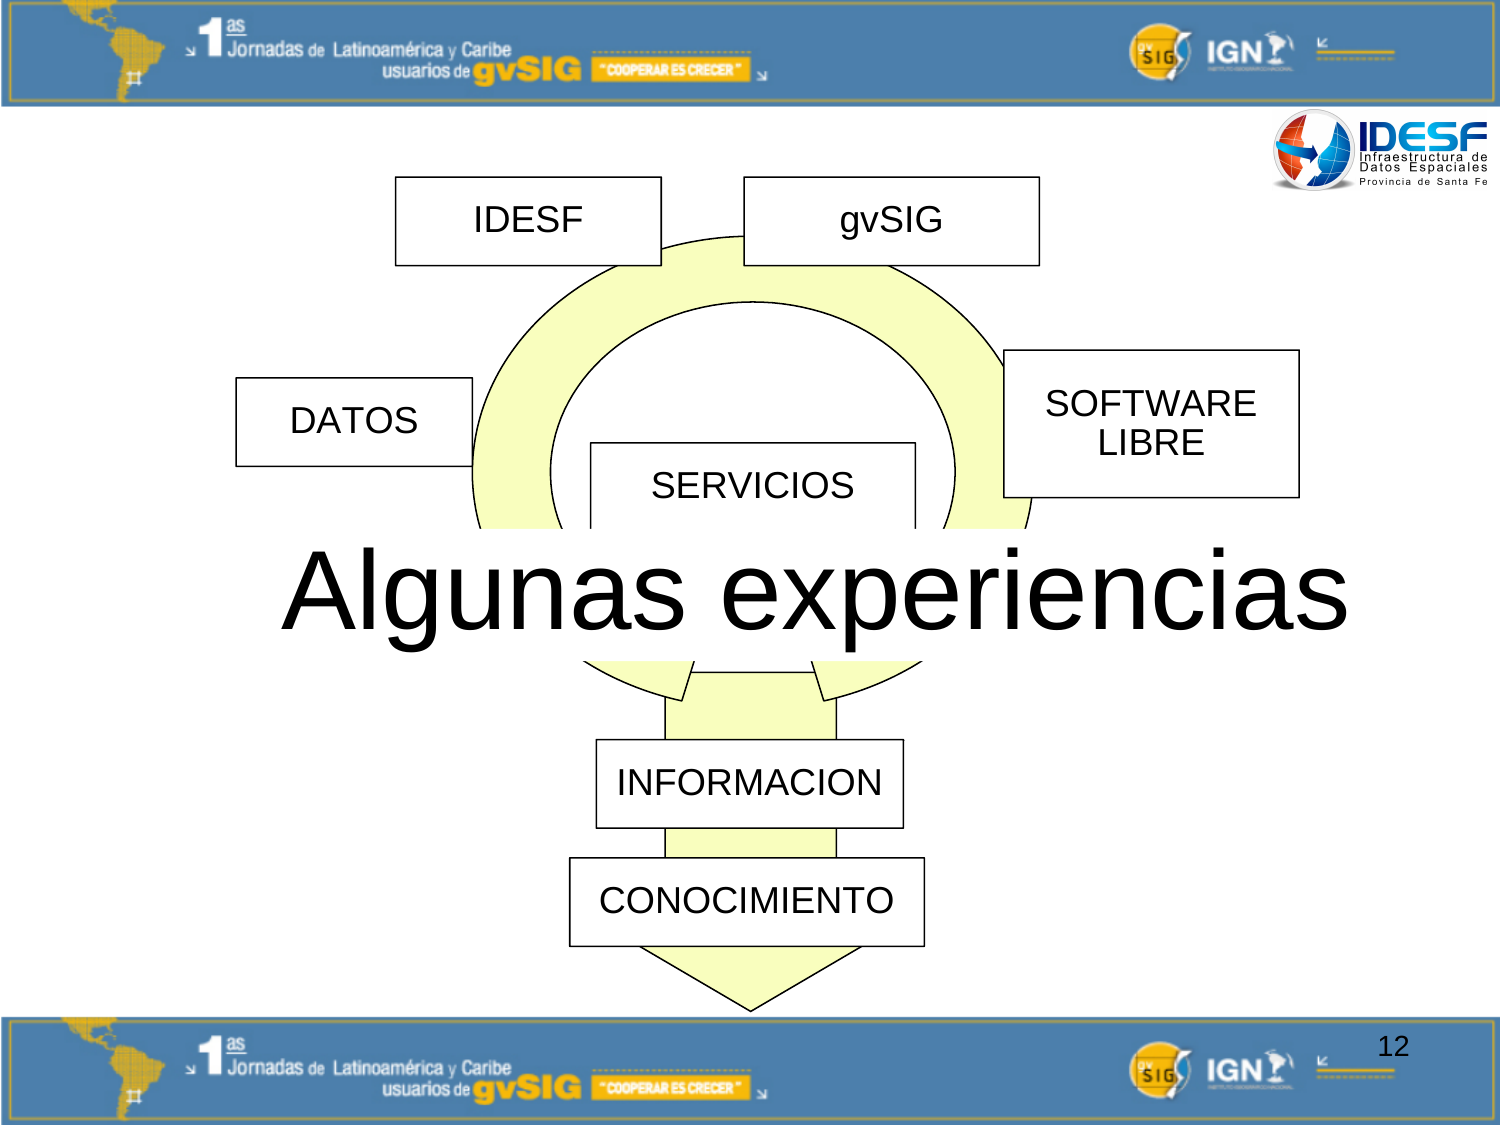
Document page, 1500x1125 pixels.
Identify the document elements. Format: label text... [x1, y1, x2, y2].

text_box DATOS [236, 377, 473, 467]
text_box [640, 947, 861, 1012]
text_box IDESF [395, 177, 662, 266]
text_box INFORMACION [596, 739, 904, 829]
text_box SOFTWARE LIBRE [1003, 350, 1300, 498]
text_box [665, 829, 837, 857]
text_box Algunas experiencias [266, 528, 1366, 662]
text_box SERVICIOS [590, 442, 916, 528]
picture [0, 0, 1500, 1125]
text_box [585, 662, 921, 739]
text_box [472, 236, 1032, 528]
text_box gvSIG [744, 177, 1040, 266]
text_box CONOCIMIENTO [569, 857, 925, 947]
